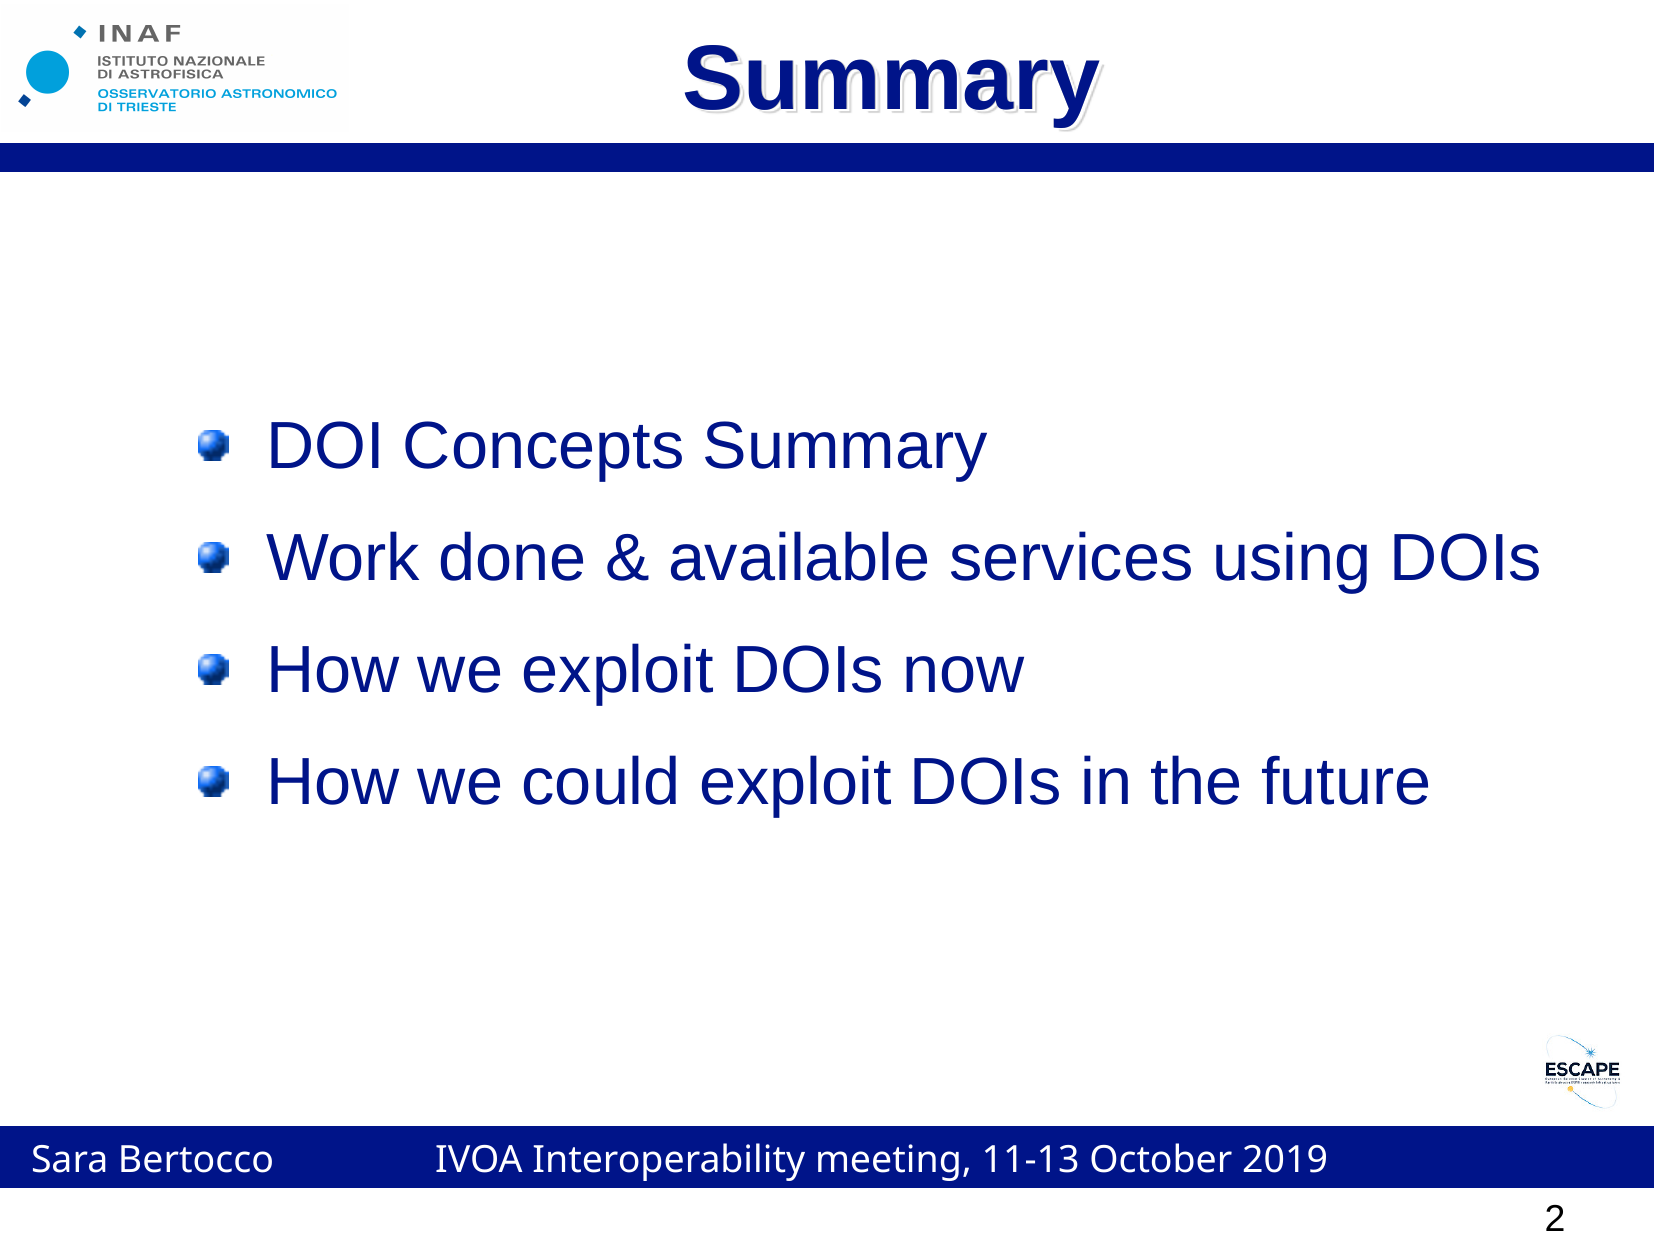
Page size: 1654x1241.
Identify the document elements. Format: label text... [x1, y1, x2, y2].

picture [1519, 1027, 1645, 1116]
text_box [0, 143, 1654, 172]
text_box Sara Bertocco IVOA Interoperability meeting, 11-13 October 2019 [16, 1125, 183, 1186]
text_box <number> [1529, 1220, 1654, 1241]
picture [1, 4, 348, 132]
text_box DOI Concepts Summary Work done & available services using DOIs How we exploit DOIs now How we could exploit DOIs in the future [183, 363, 1654, 1220]
title Summary [348, 4, 1436, 151]
text_box [0, 1126, 183, 1188]
